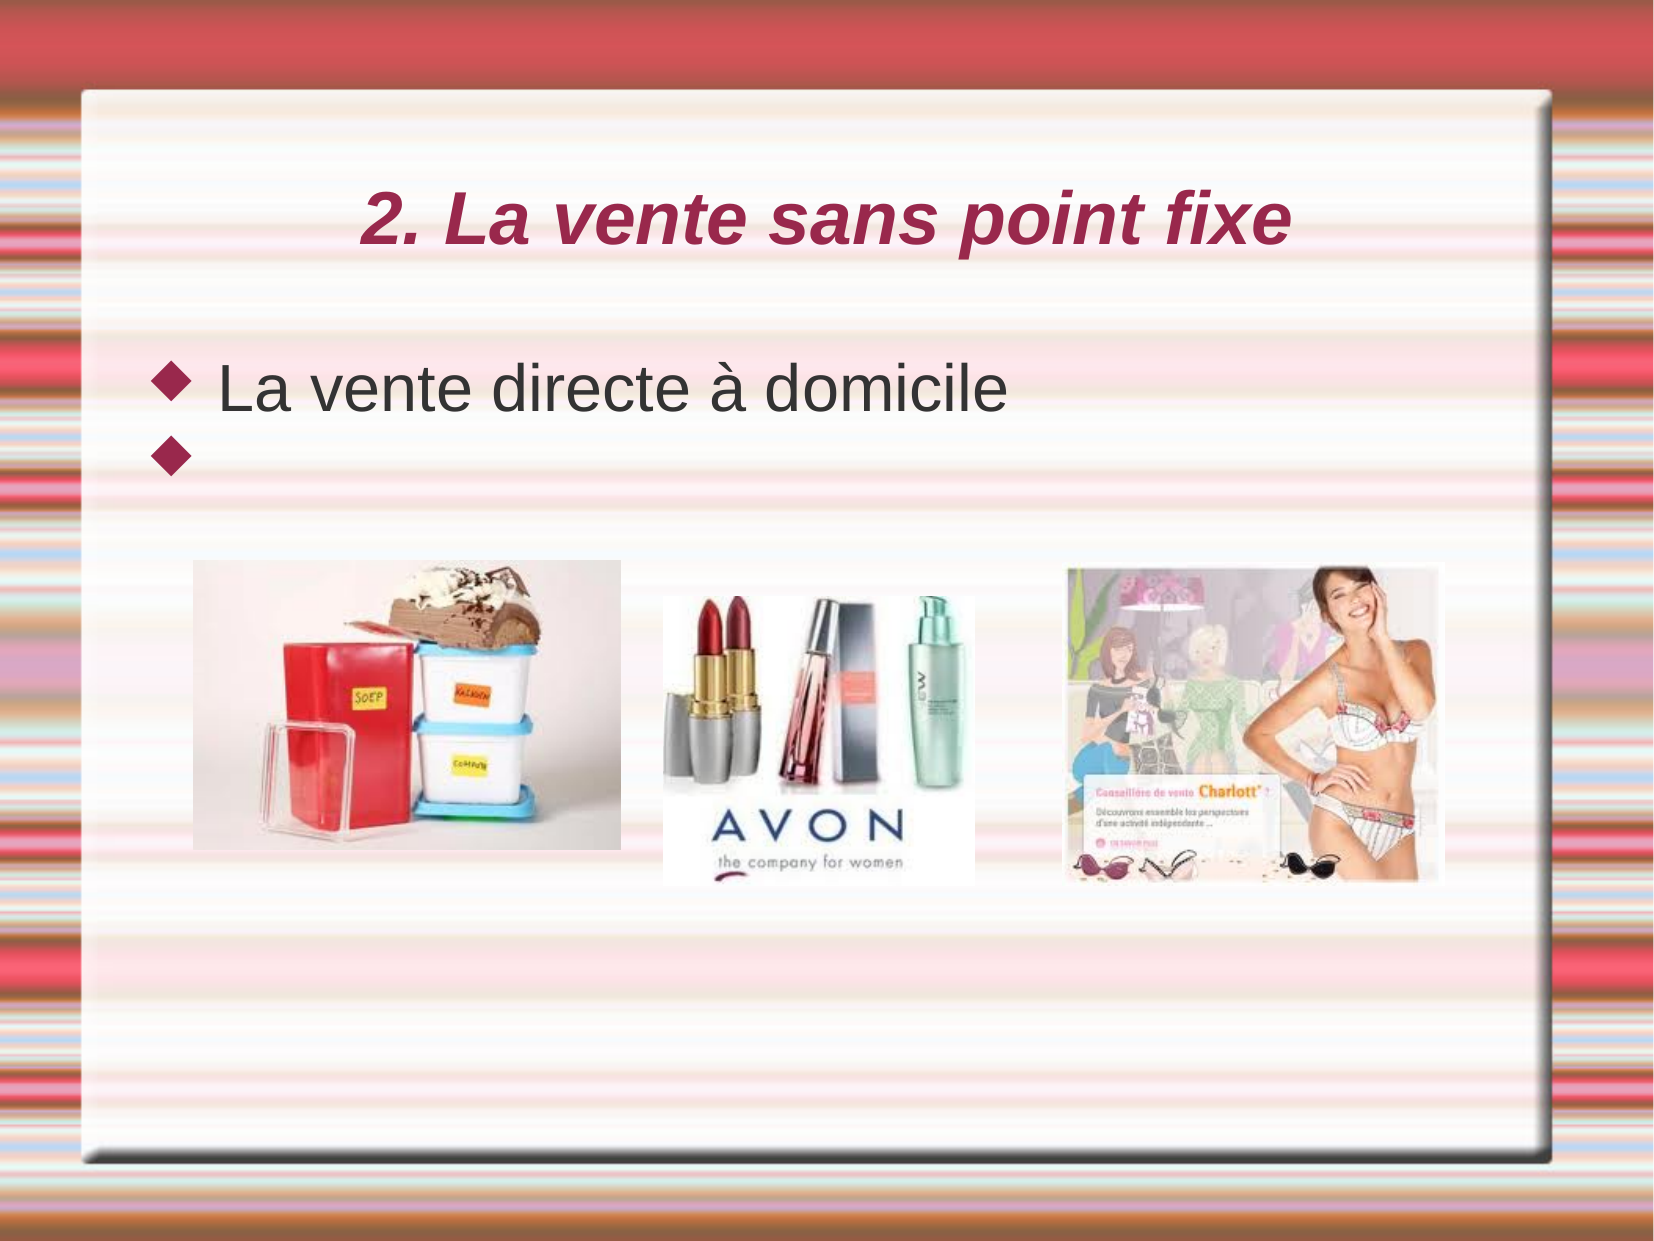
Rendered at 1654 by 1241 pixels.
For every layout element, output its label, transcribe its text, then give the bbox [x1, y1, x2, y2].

title 2. La vente sans point fixe [121, 114, 1534, 322]
picture [0, 0, 1654, 1241]
list La vente directe à domicile [134, 350, 1516, 1170]
